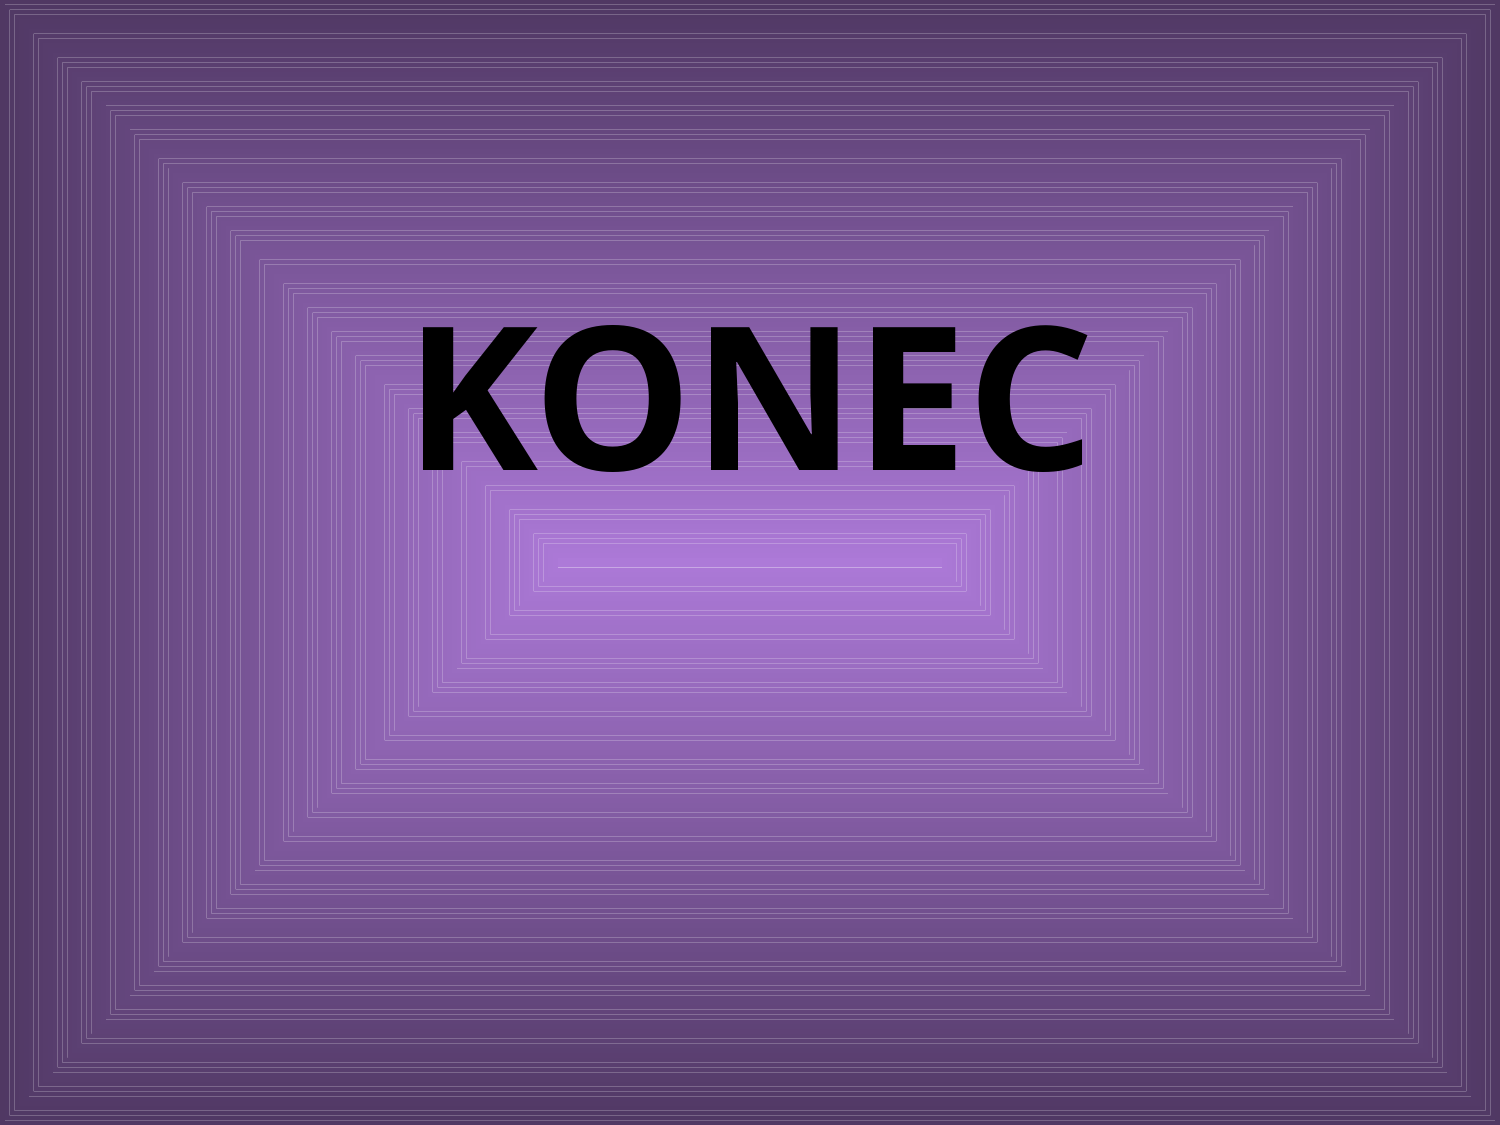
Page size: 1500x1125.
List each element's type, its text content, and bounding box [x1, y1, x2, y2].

list KONEC [75, 262, 1425, 1005]
